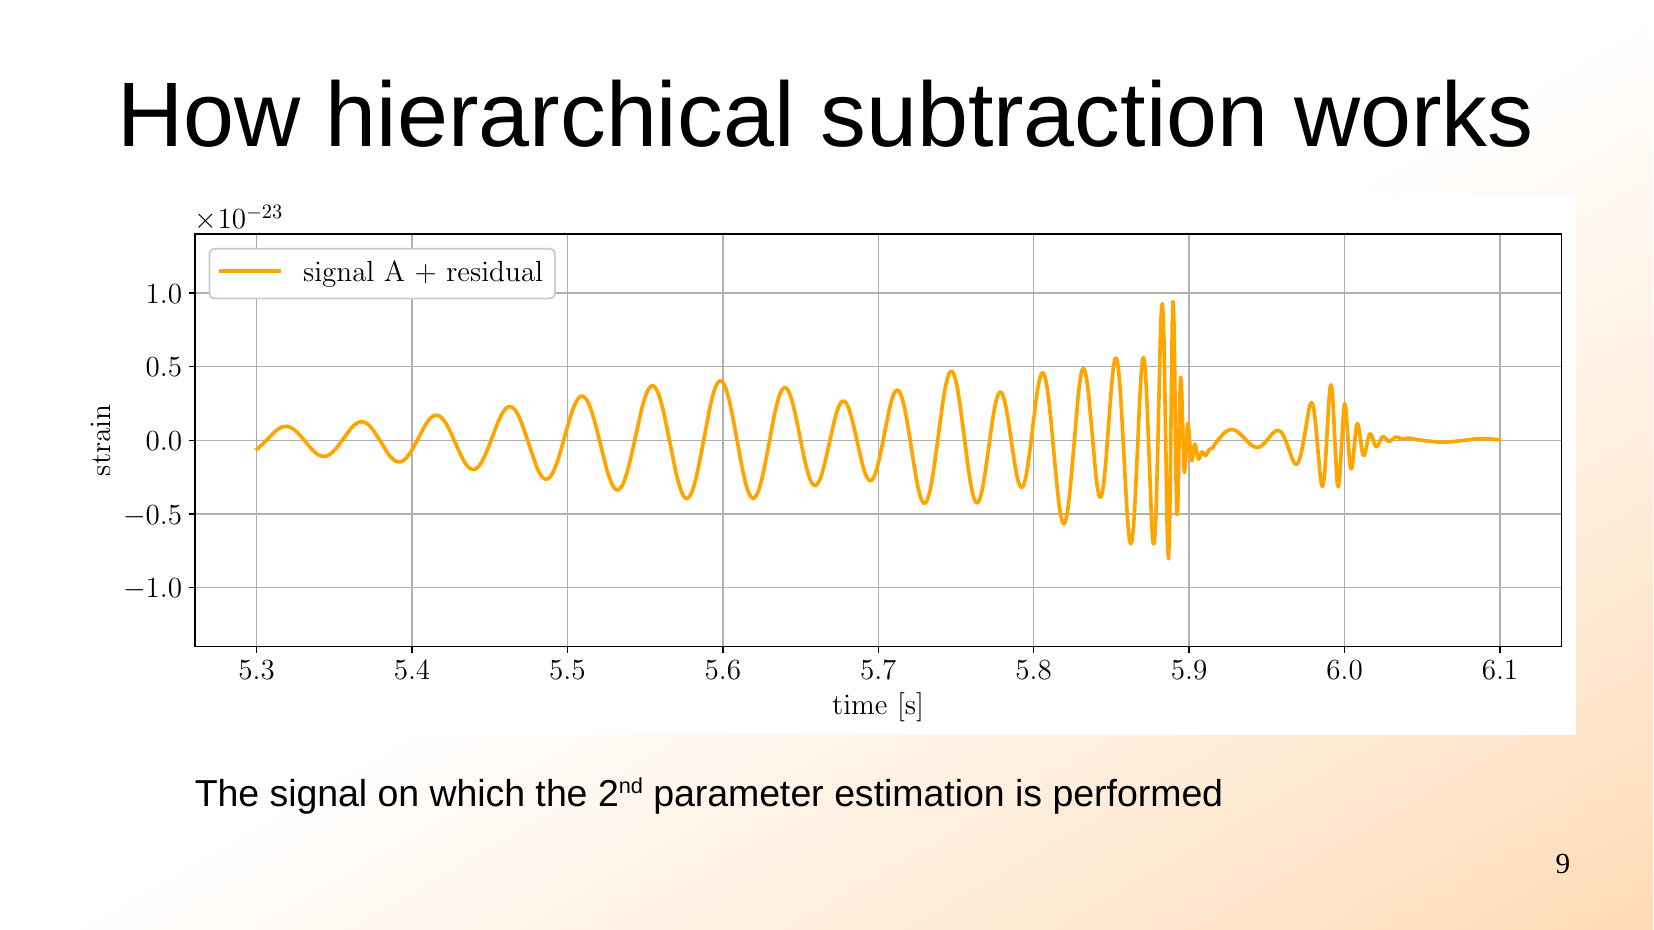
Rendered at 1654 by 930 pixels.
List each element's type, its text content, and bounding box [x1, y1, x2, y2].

title How hierarchical subtraction works [82, 37, 1571, 193]
picture [76, 194, 1577, 735]
text_box The signal on which the 2nd parameter estimation is performed [180, 765, 1561, 824]
